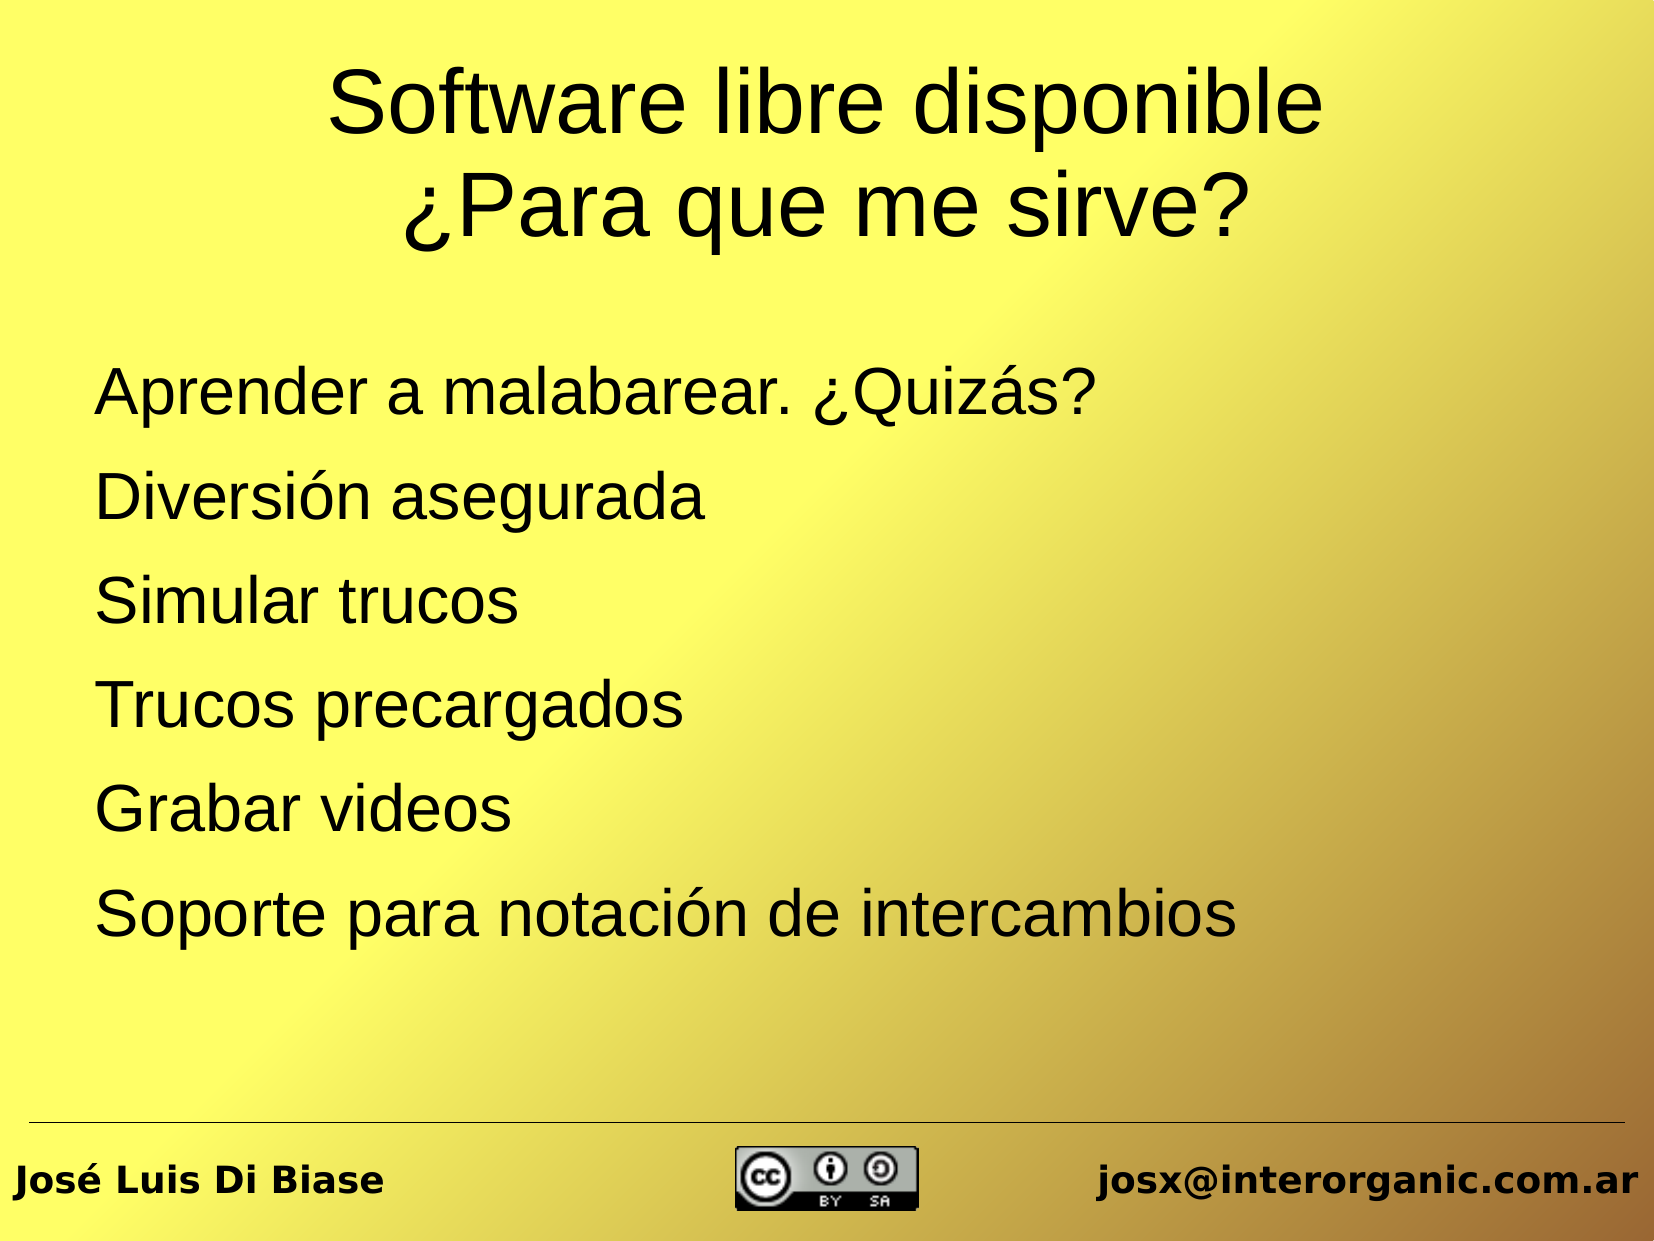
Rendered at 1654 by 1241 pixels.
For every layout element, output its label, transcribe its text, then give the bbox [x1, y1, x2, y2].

text_box José Luis Di Biase [0, 1151, 414, 1211]
title Software libre disponible ¿Para que me sirve? [82, 49, 1571, 257]
text_box josx@interorganic.com.ar [1033, 1151, 1654, 1211]
picture [735, 1159, 919, 1211]
list Aprender a malabarear. ¿Quizás? Diversión asegurada Simular trucos Trucos precargados Grabar videos Soporte para notación de intercambios [76, 354, 1565, 1159]
